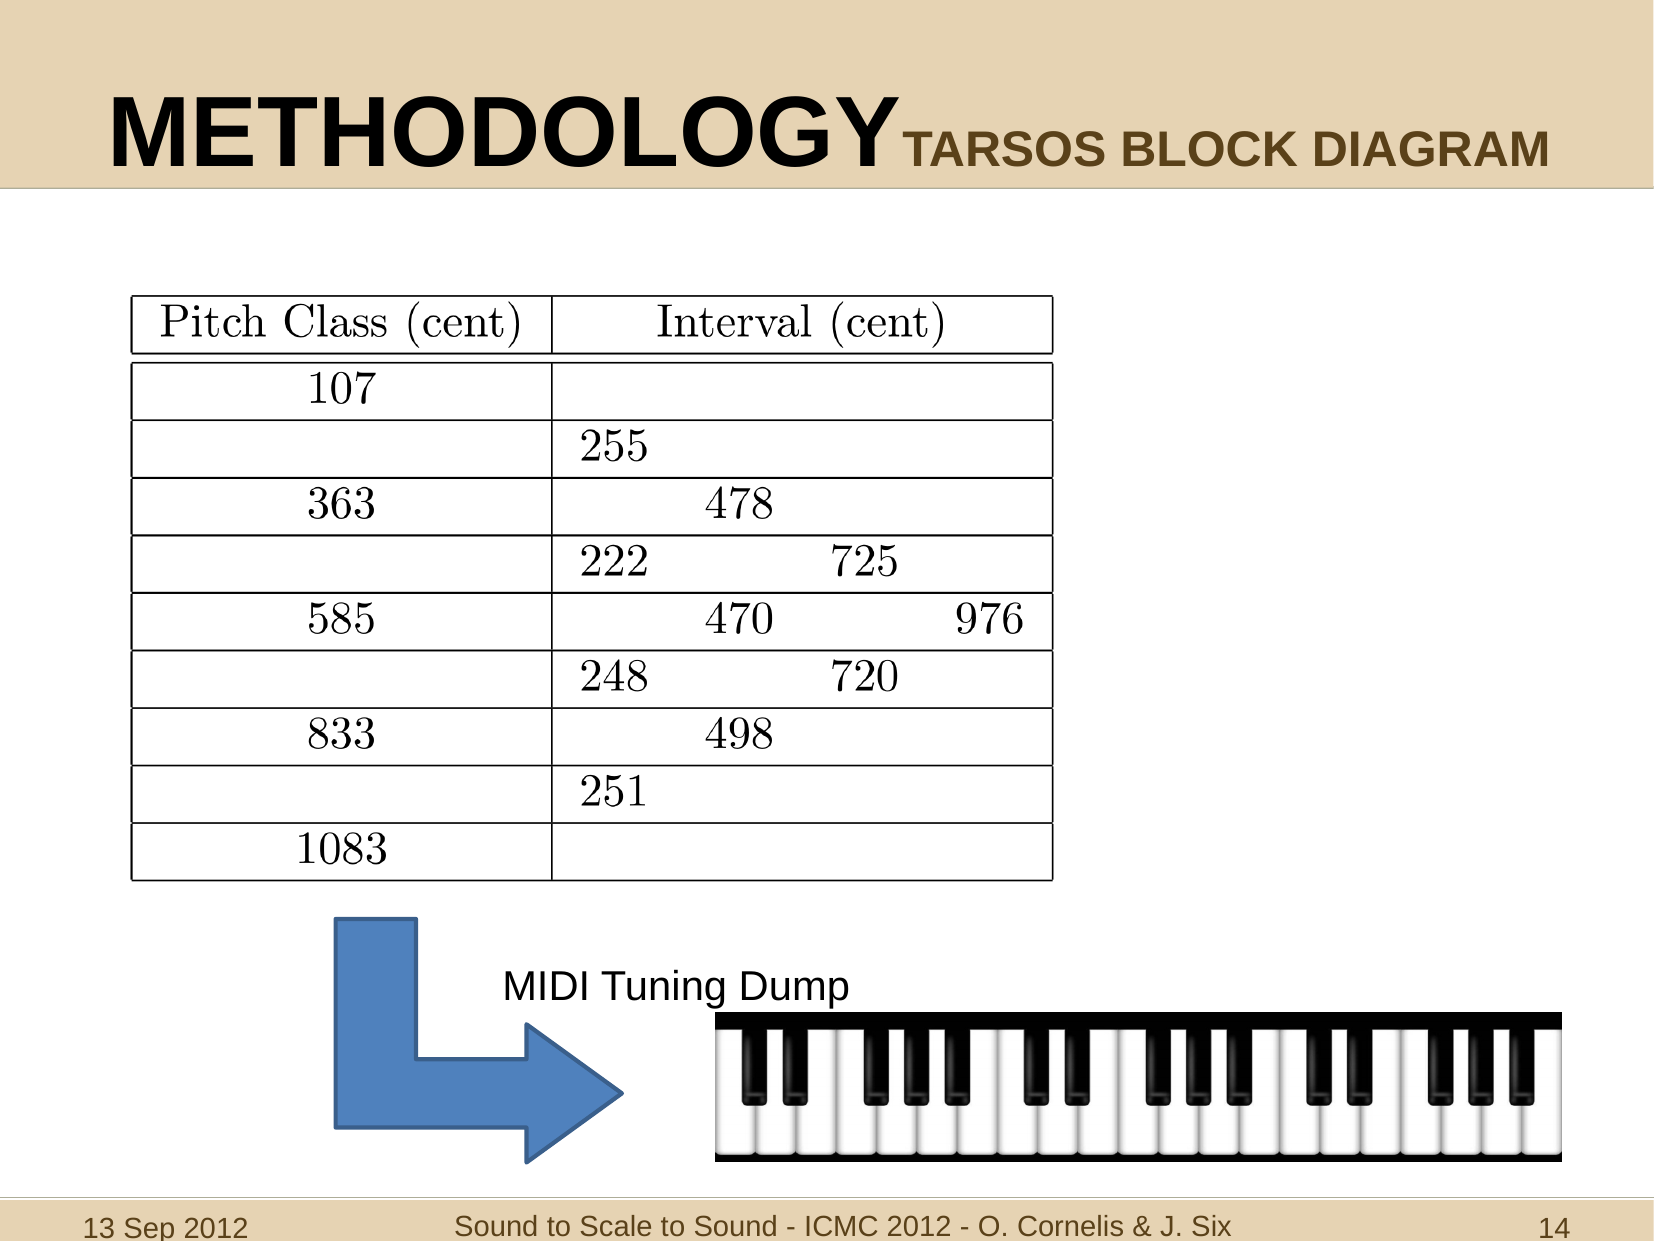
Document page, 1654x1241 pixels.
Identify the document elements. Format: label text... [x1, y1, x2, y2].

title METHODOLOGYTARSOS BLOCK DIAGRAM [0, 0, 1654, 188]
text_box MIDI Tuning Dump [487, 955, 865, 1013]
picture [715, 1012, 1562, 1162]
text_box [335, 918, 622, 1163]
picture [98, 274, 1088, 906]
